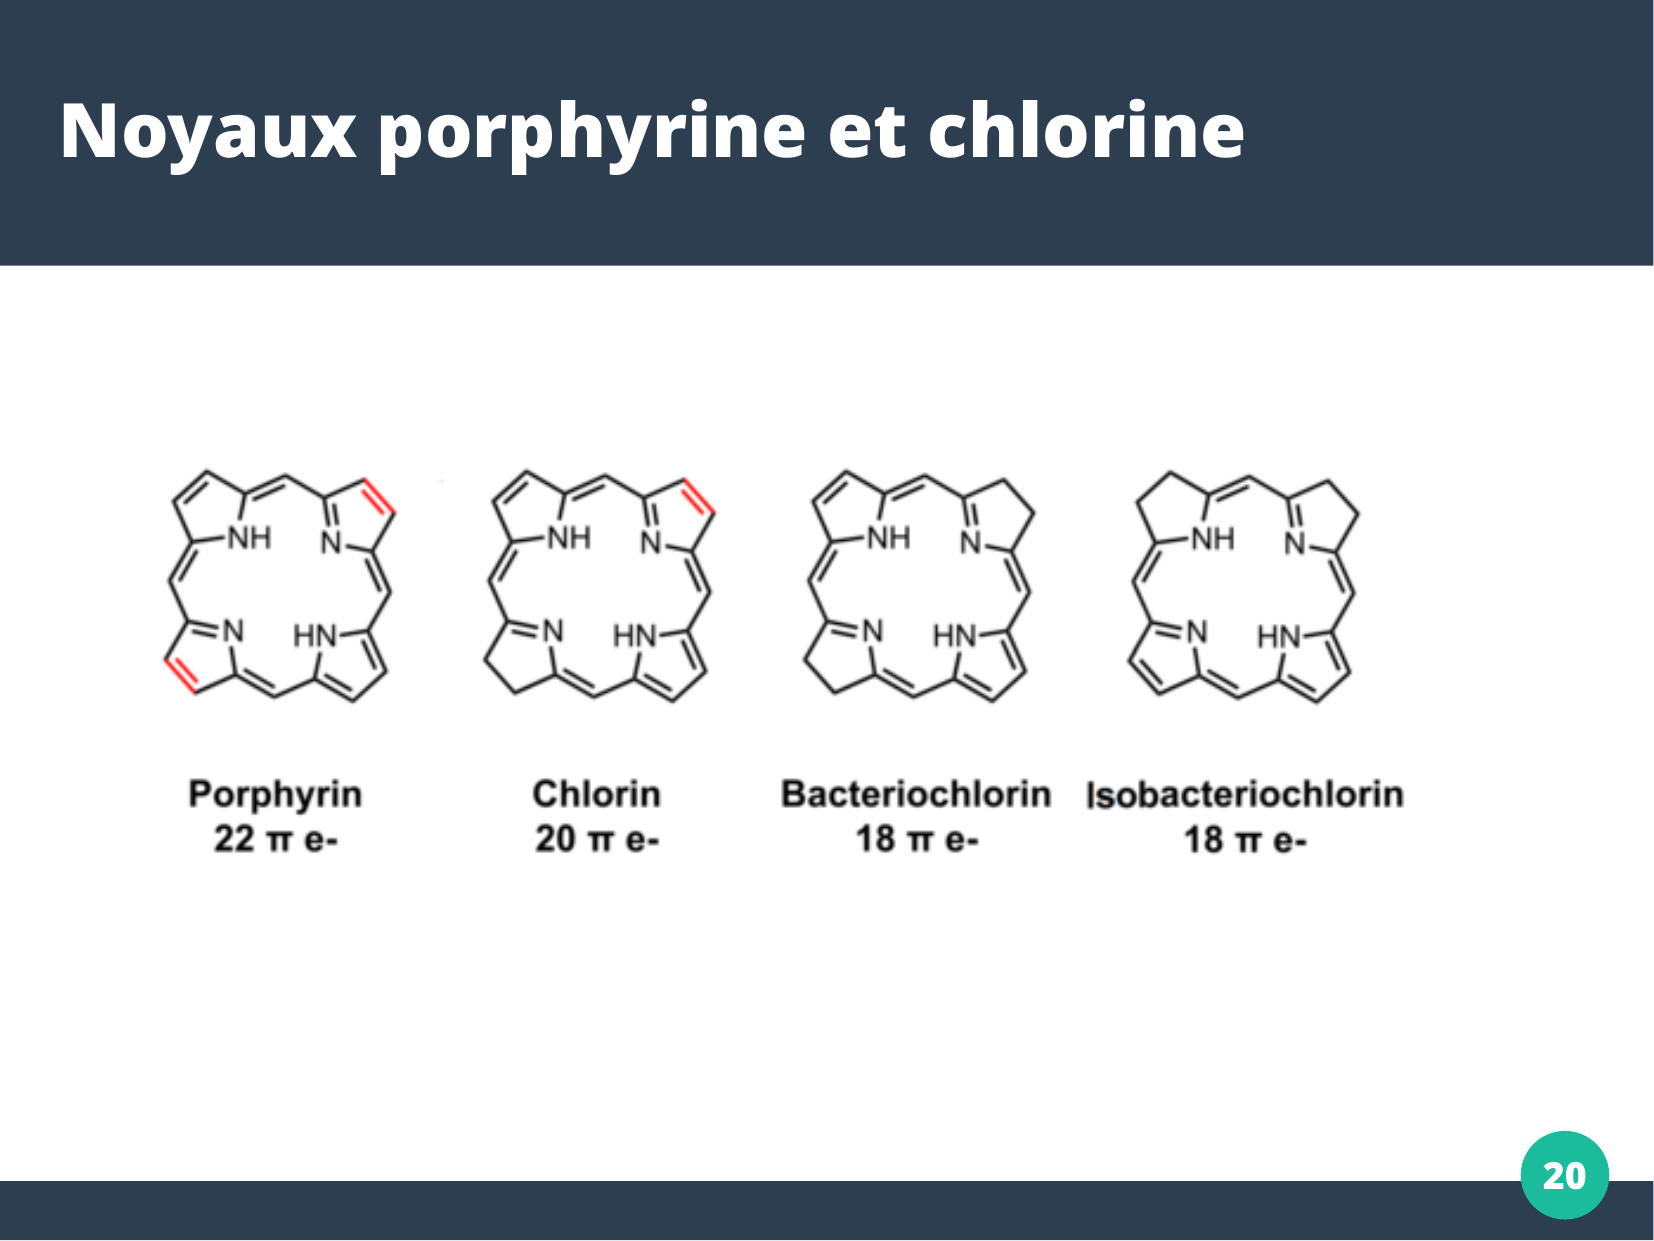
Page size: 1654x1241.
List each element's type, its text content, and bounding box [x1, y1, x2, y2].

title Noyaux porphyrine et chlorine [59, 49, 1595, 207]
picture [120, 419, 1421, 891]
